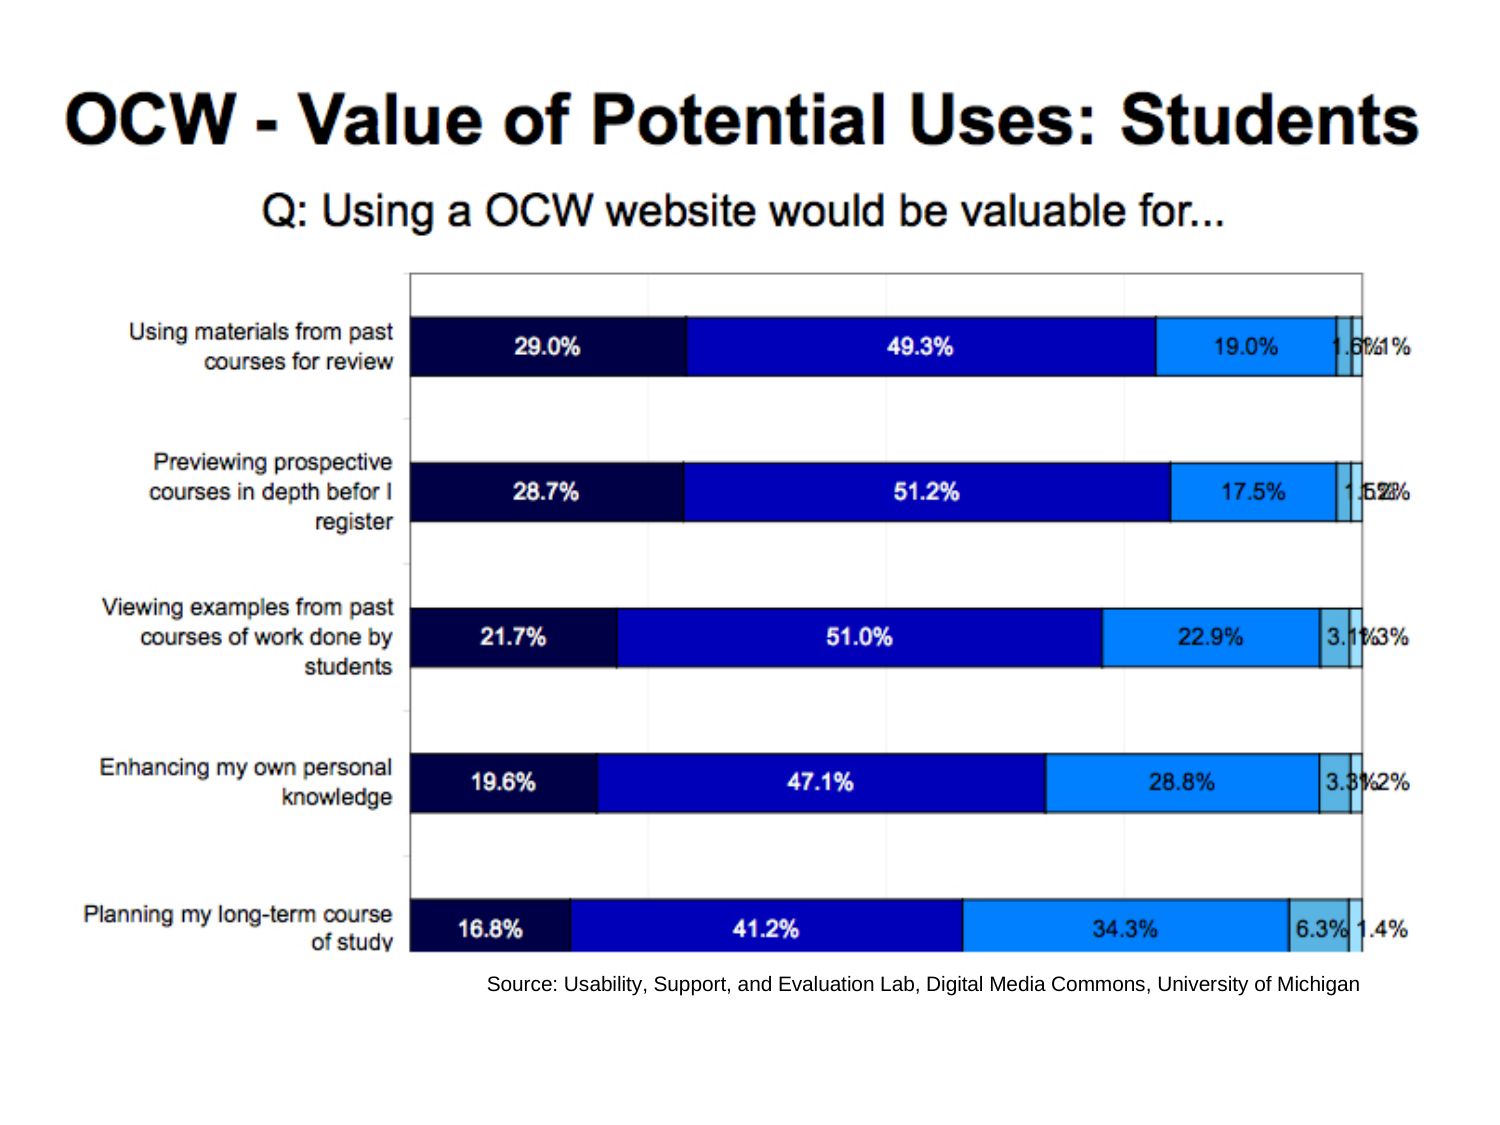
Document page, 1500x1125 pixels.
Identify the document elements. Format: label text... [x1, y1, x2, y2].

text_box Source: Usability, Support, and Evaluation Lab, Digital Media Commons, University of Michigan [437, 962, 1375, 1003]
picture [38, 74, 1462, 984]
